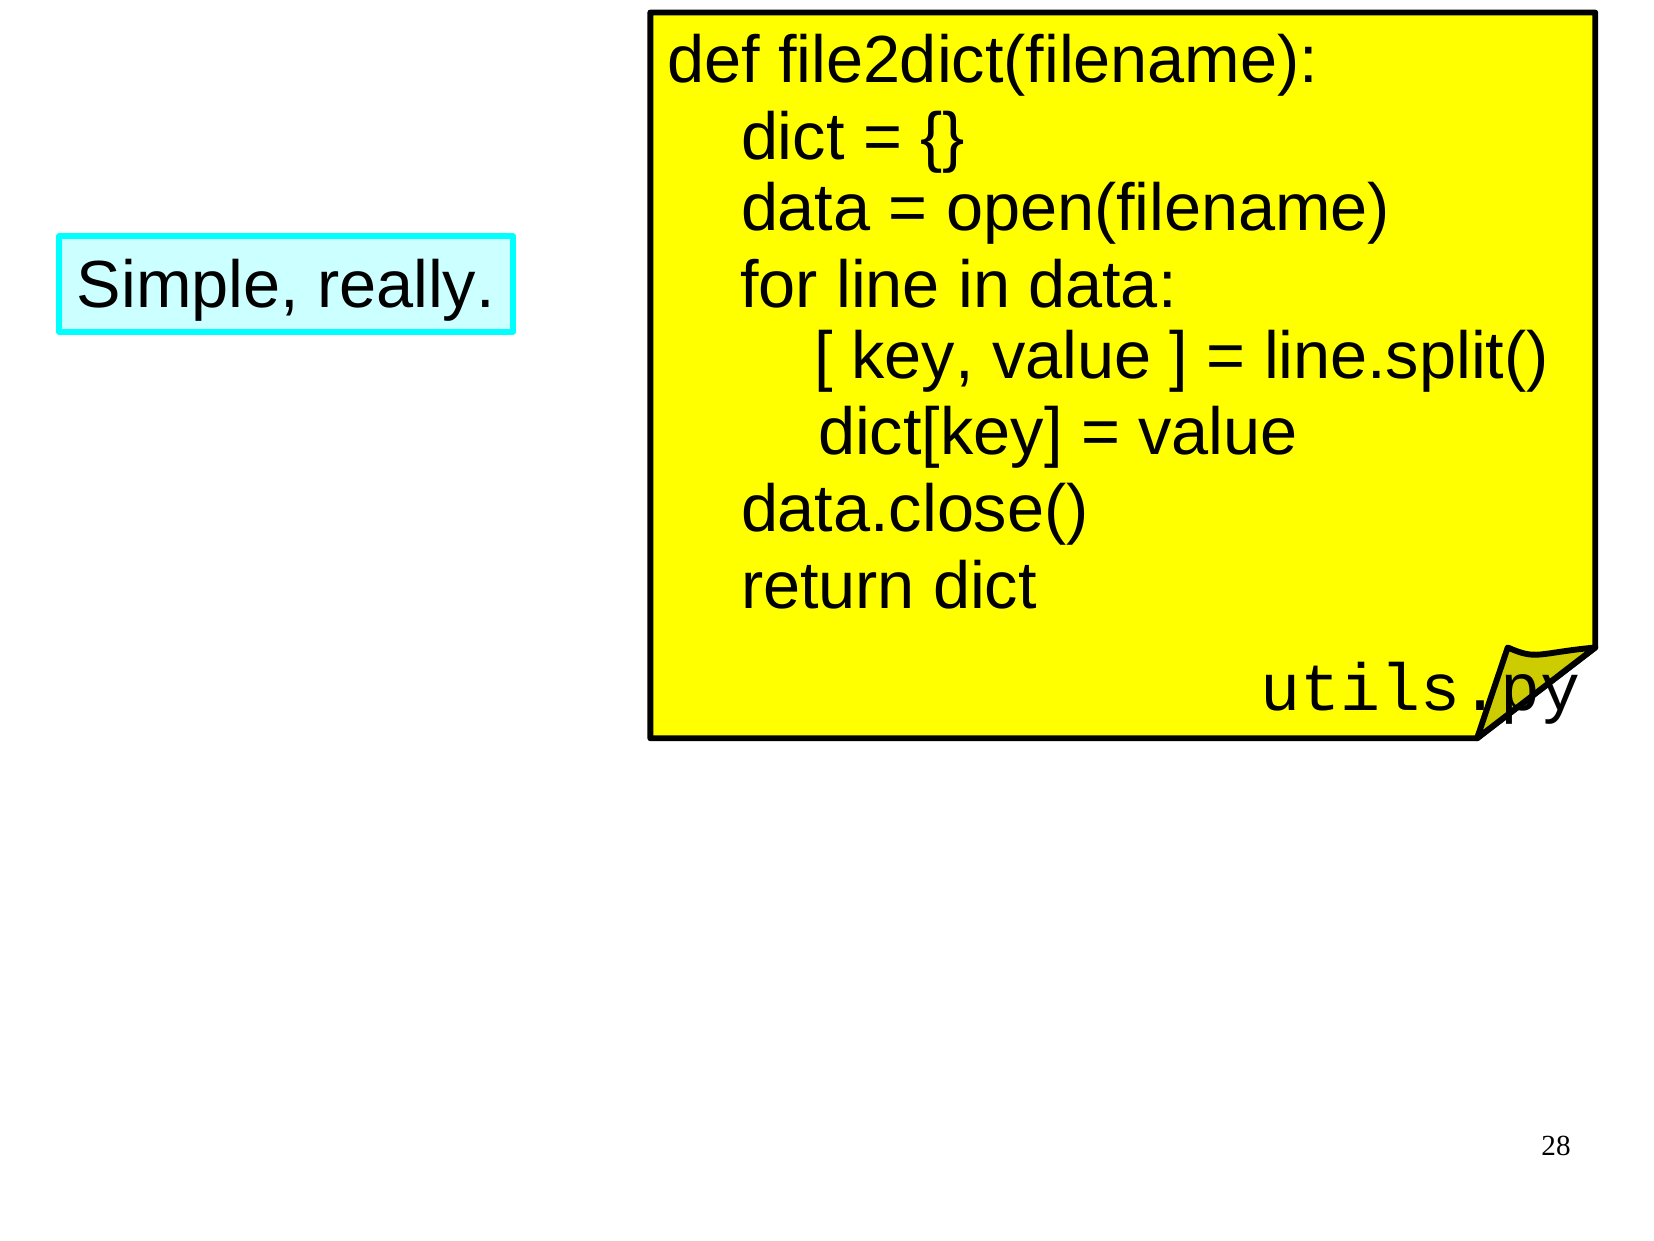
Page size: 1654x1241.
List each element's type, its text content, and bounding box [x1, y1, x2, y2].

text_box for line in data: [648, 236, 1195, 332]
text_box [650, 12, 1596, 739]
text_box dict = {} [649, 88, 984, 159]
text_box def file2dict(filename): [649, 11, 1337, 108]
text_box data.close() [649, 460, 1108, 557]
text_box Simple, really. [59, 236, 513, 332]
text_box data = open(filename) [649, 159, 1409, 255]
text_box dict[key] = value [652, 383, 1317, 480]
text_box utils.py [1245, 647, 1596, 739]
text_box [ key, value ] = line.split() [649, 308, 1568, 404]
text_box return dict [649, 537, 1056, 633]
